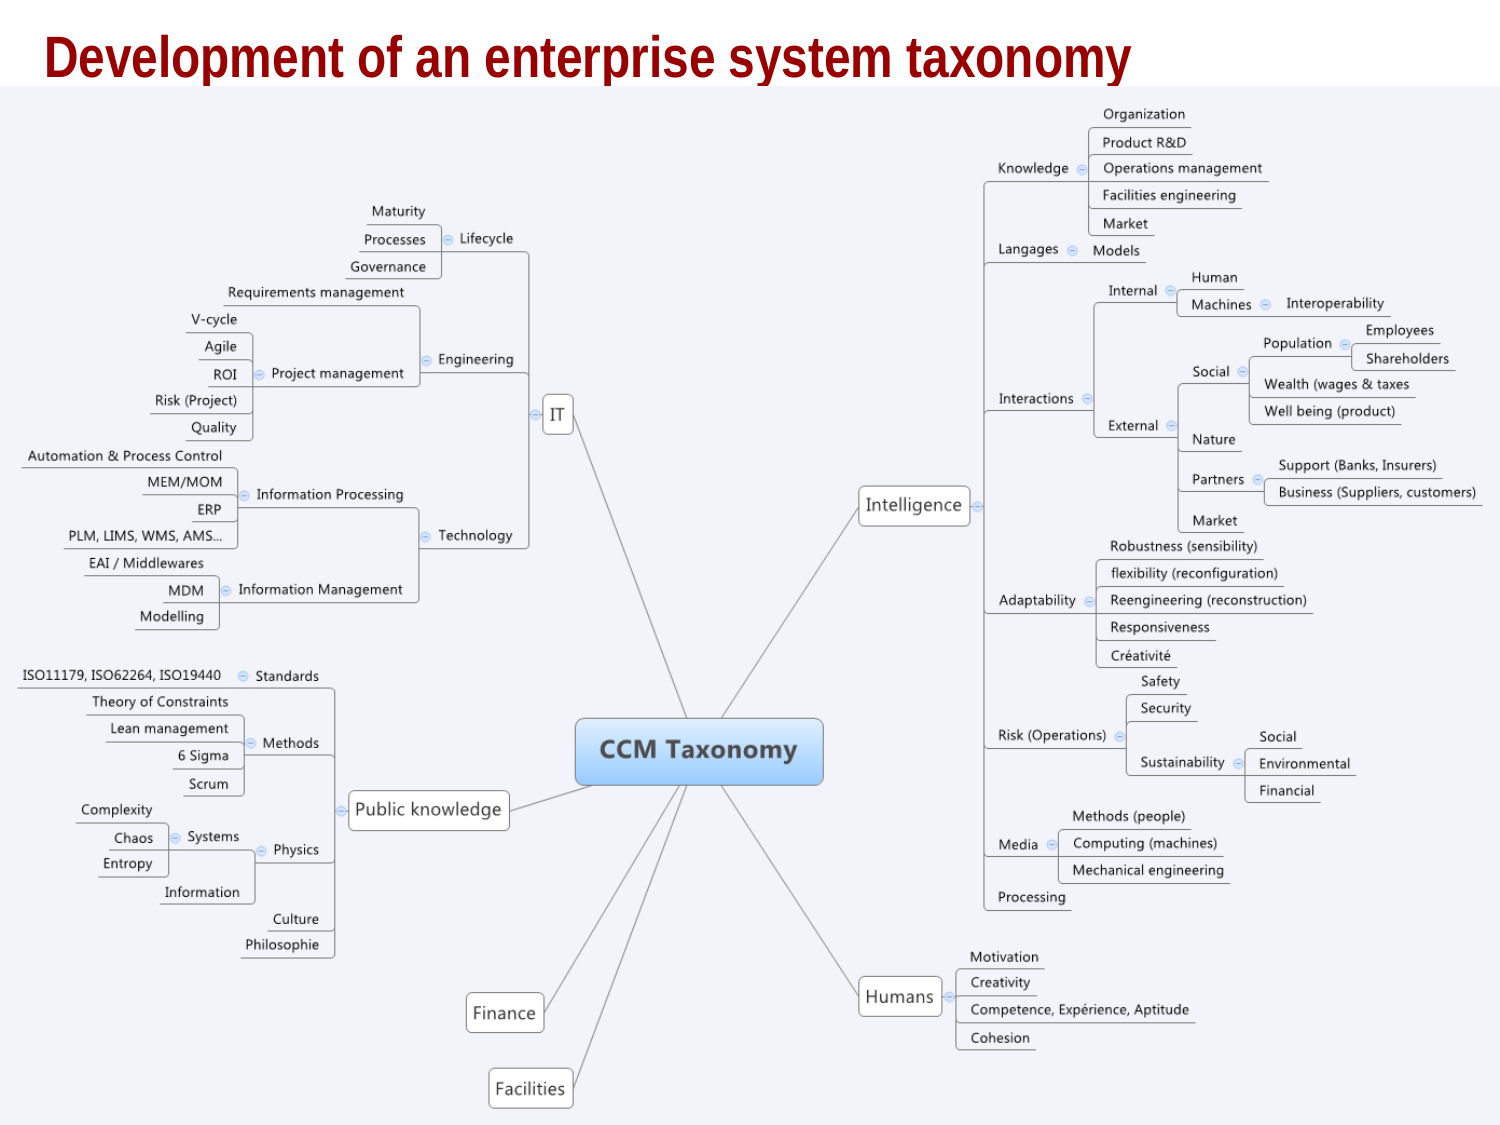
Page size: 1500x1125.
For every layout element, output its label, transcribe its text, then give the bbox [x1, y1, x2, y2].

title Development of an enterprise system taxonomy [29, 12, 1471, 86]
picture [0, 86, 1500, 1125]
